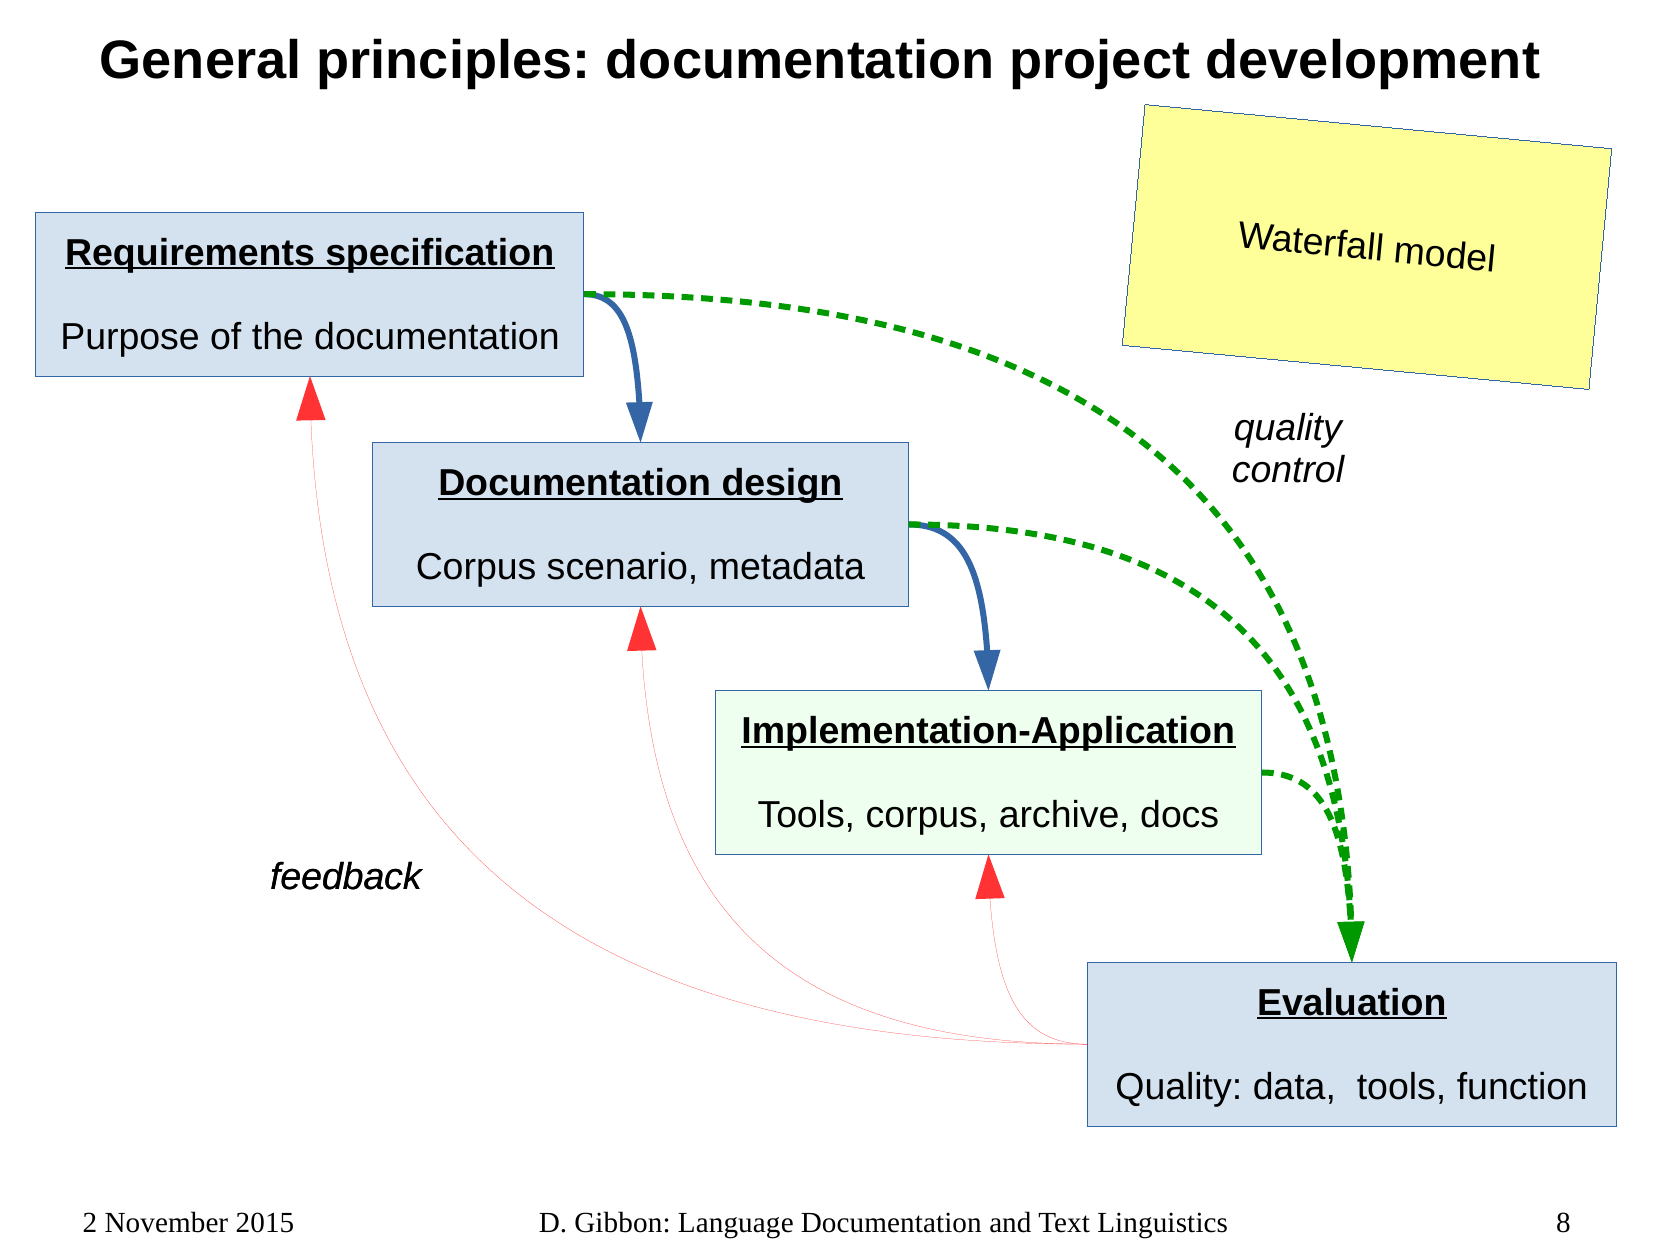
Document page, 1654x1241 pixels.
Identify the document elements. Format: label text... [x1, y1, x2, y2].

text_box Requirements specification Purpose of the documentation [35, 212, 584, 377]
text_box feedback [255, 848, 490, 906]
text_box Documentation design Corpus scenario, metadata [372, 442, 909, 607]
text_box Implementation-Application Tools, corpus, archive, docs [715, 690, 1262, 855]
text_box quality control [1170, 399, 1406, 499]
title General principles: documentation project development [11, 13, 1630, 107]
text_box Waterfall model [1122, 104, 1612, 390]
text_box Evaluation Quality: data, tools, function [1087, 962, 1617, 1127]
